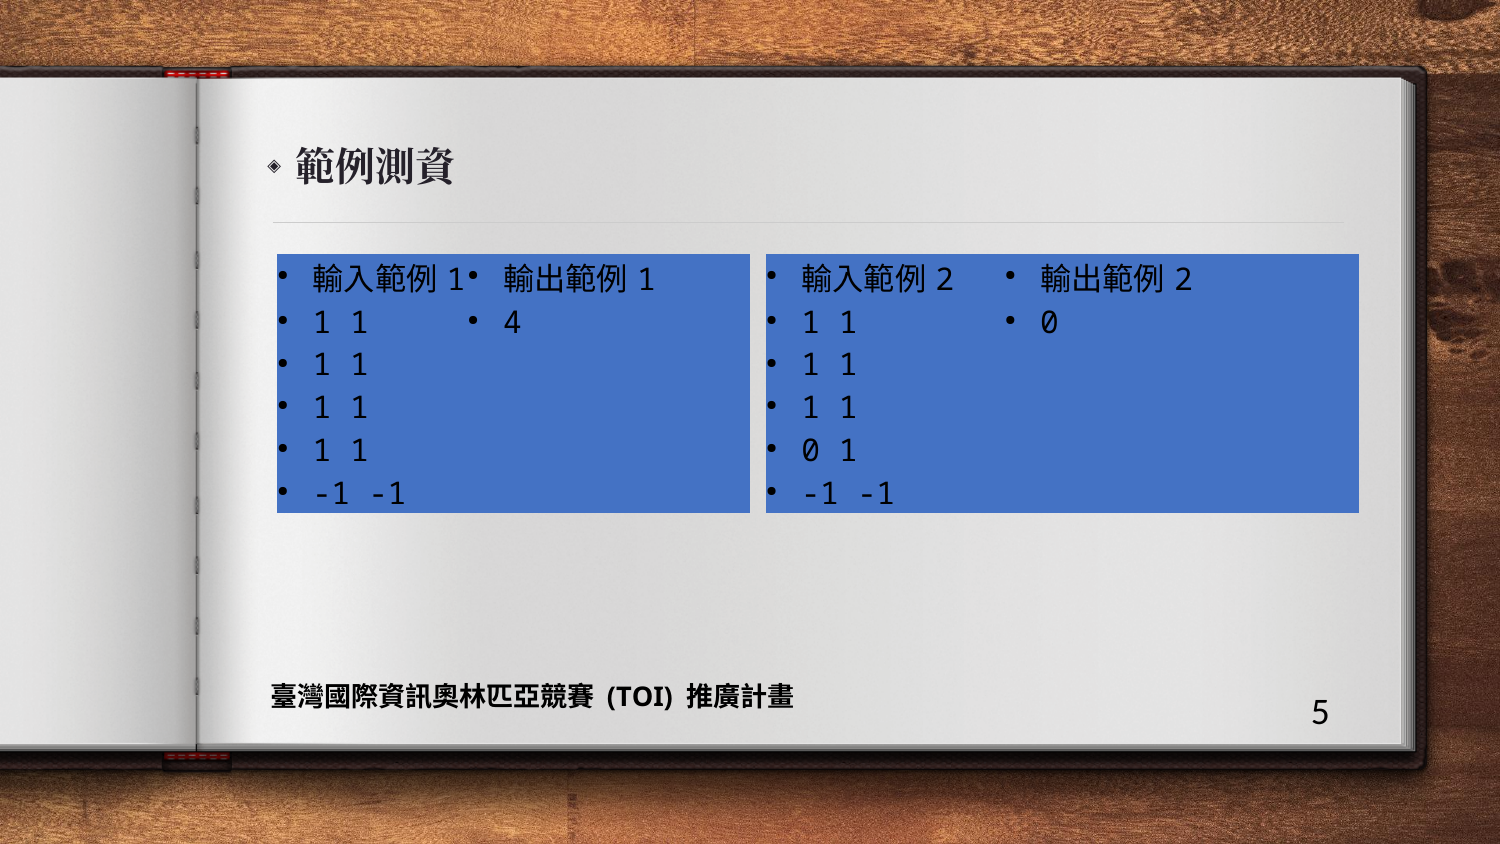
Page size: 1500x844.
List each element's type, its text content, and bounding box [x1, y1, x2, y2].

table_header 輸出範例1 4 [468, 254, 750, 513]
table_header 輸入範例2 1 1 1 1 1 1 0 1 -1 -1 [766, 254, 1005, 513]
table_header 輸入範例1 1 1 1 1 1 1 1 1 -1 -1 [277, 254, 468, 513]
list 範例測資 [252, 126, 1194, 205]
text_box [1295, 672, 1386, 737]
table_header 輸出範例2 0 [1005, 254, 1359, 513]
